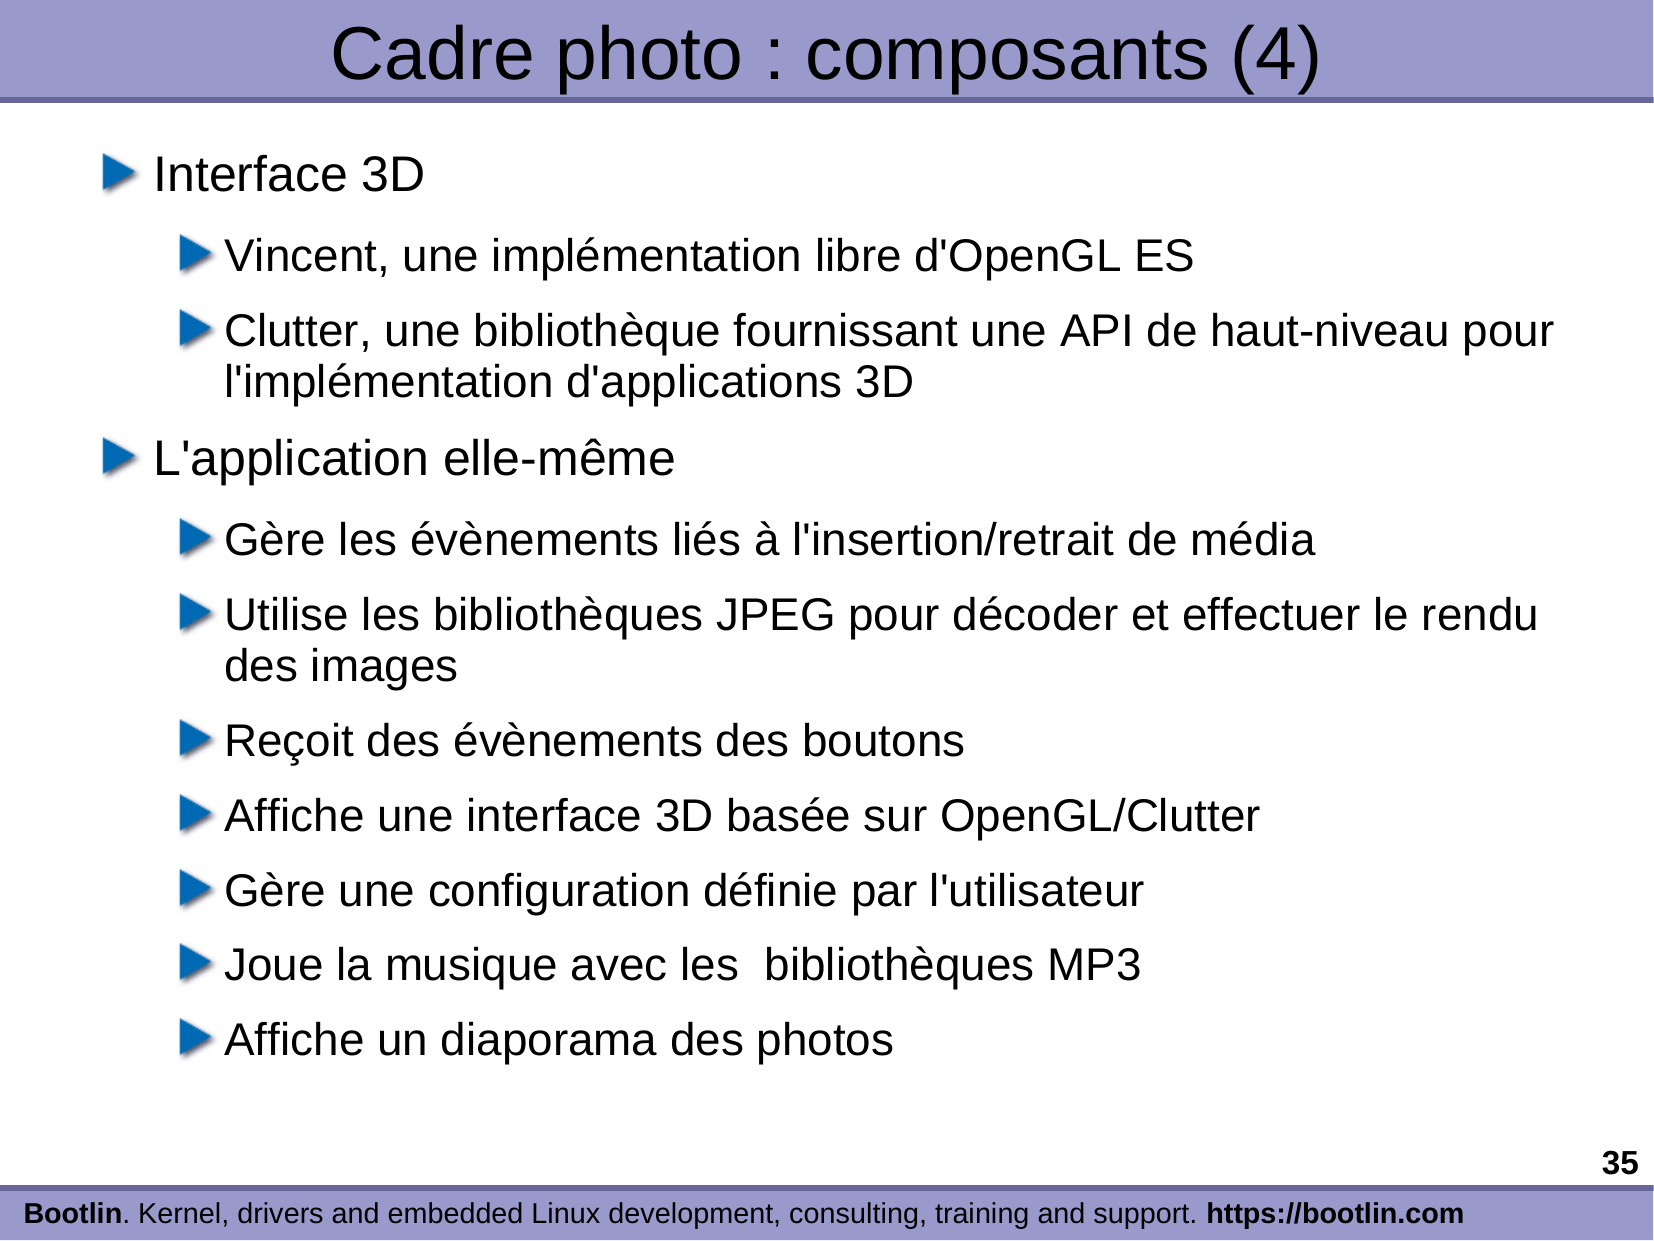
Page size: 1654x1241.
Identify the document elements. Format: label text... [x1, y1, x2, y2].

title Cadre photo : composants (4) [0, 0, 1654, 107]
list Interface 3D Vincent, une implémentation libre d'OpenGL ES Clutter, une bibliothèque fournissant une API de haut-niveau pour l'implémentation d'applications 3D L'application elle-même Gère les évènements liés à l'insertion/retrait de média Utilise les bibliothèques JPEG pour décoder et effectuer le rendu des images Reçoit des évènements des boutons Affiche une interface 3D basée sur OpenGL/Clutter Gère une configuration définie par l'utilisateur Joue la musique avec les bibliothèques MP3 Affiche un diaporama des photos [82, 146, 1571, 1142]
